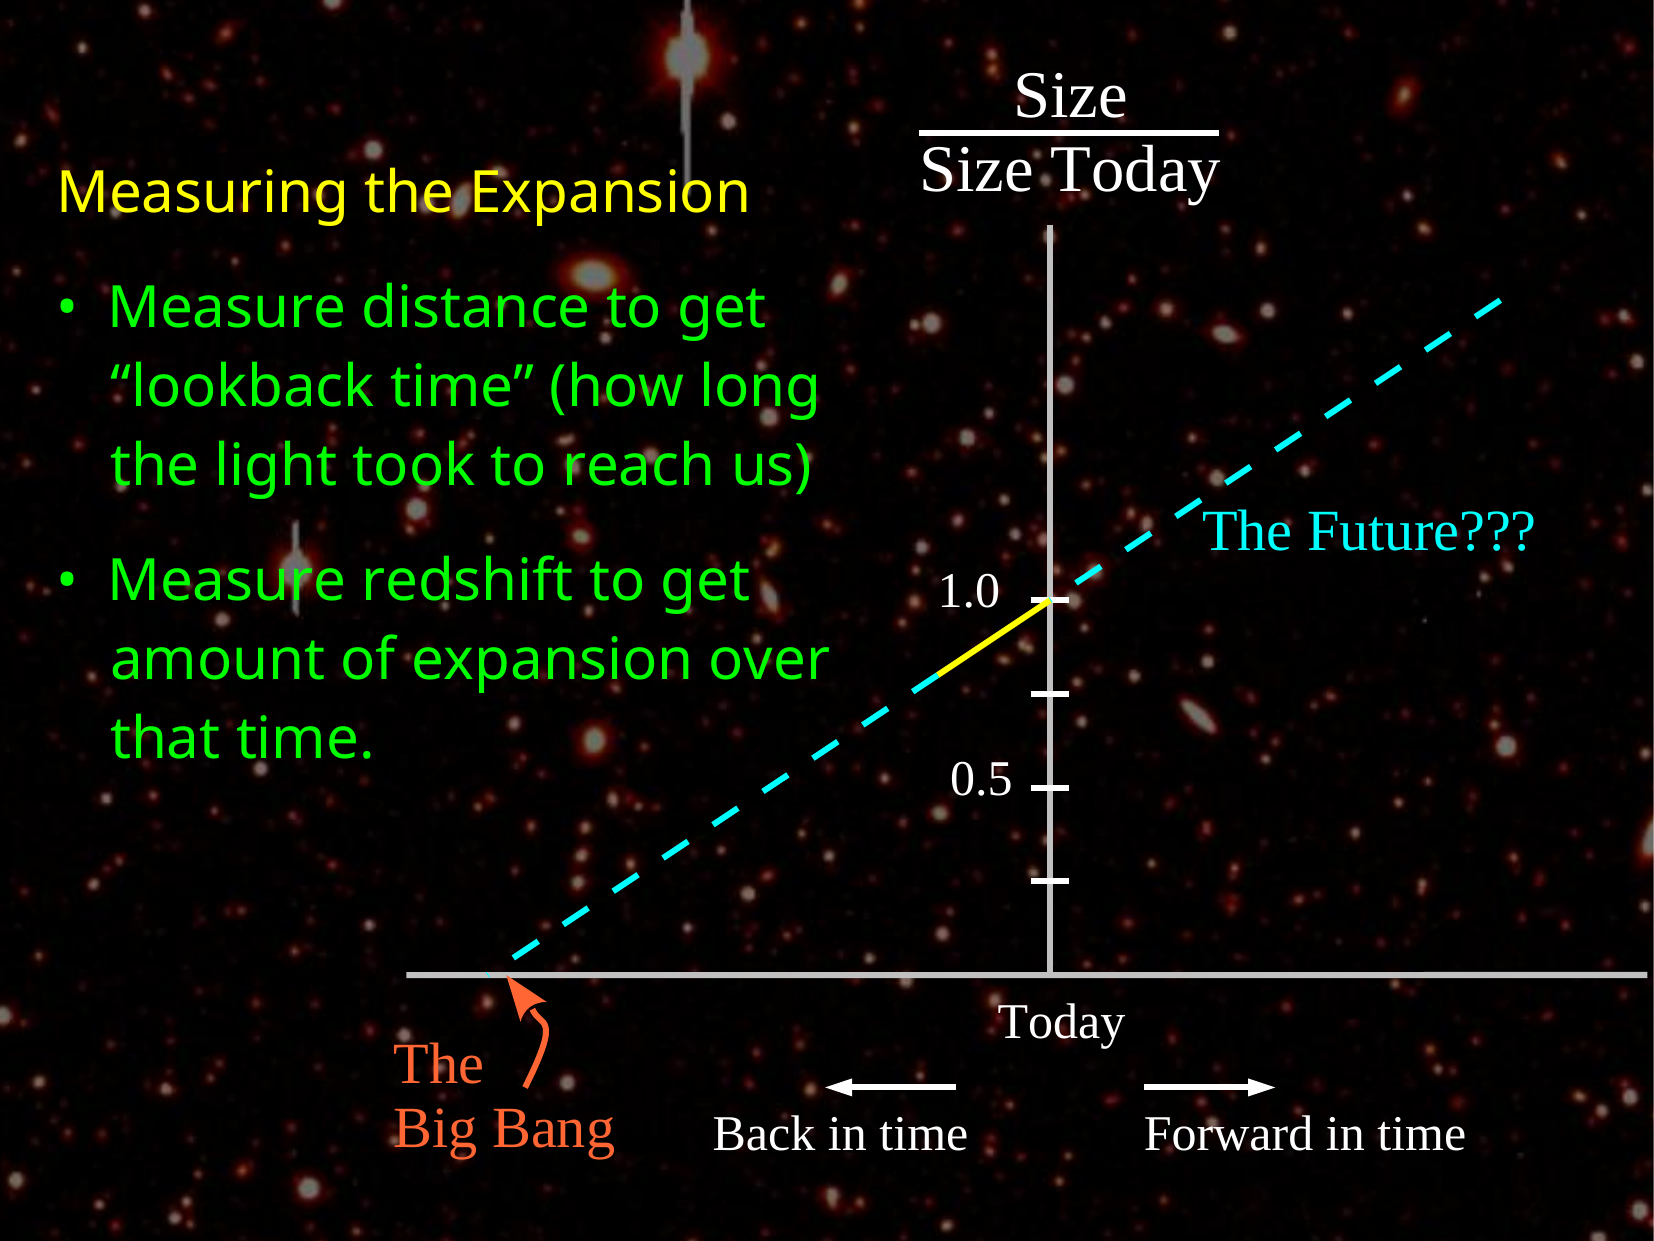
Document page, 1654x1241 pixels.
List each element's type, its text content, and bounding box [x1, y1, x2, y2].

text_box The Big Bang [393, 1031, 616, 1161]
text_box Measuring the Expansion • Measure distance to get “lookback time” (how long the light took to reach us) • Measure redshift to get amount of expansion over that time. [56, 150, 882, 712]
text_box Forward in time [1143, 1106, 1467, 1163]
text_box Back in time [712, 1106, 969, 1163]
text_box 0.5 [950, 750, 1013, 808]
text_box The Future??? [1202, 498, 1538, 563]
picture [0, 0, 1654, 1241]
text_box Today [997, 994, 1127, 1051]
text_box Size Size Today [919, 58, 1223, 207]
text_box 1.0 [937, 563, 1001, 620]
